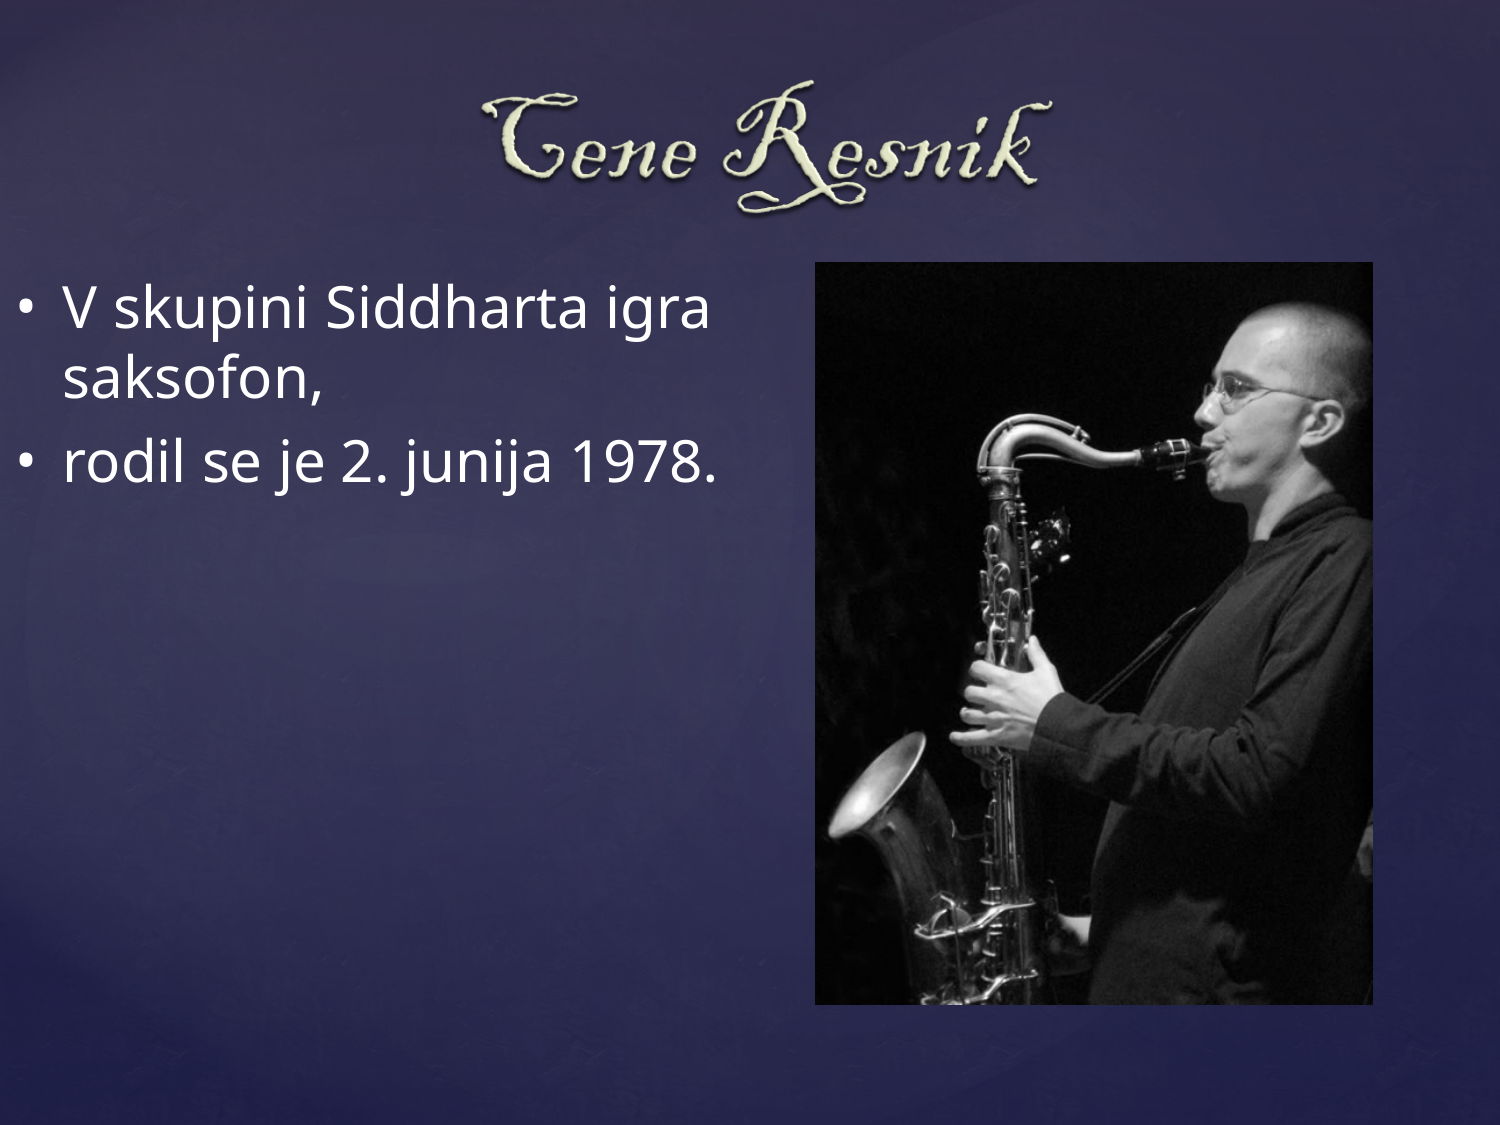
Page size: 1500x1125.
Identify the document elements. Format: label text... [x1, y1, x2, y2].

picture [0, 262, 1500, 1125]
picture [73, 29, 1426, 234]
list V skupini Siddharta igra saksofon, rodil se je 2. junija 1978. [0, 262, 778, 916]
